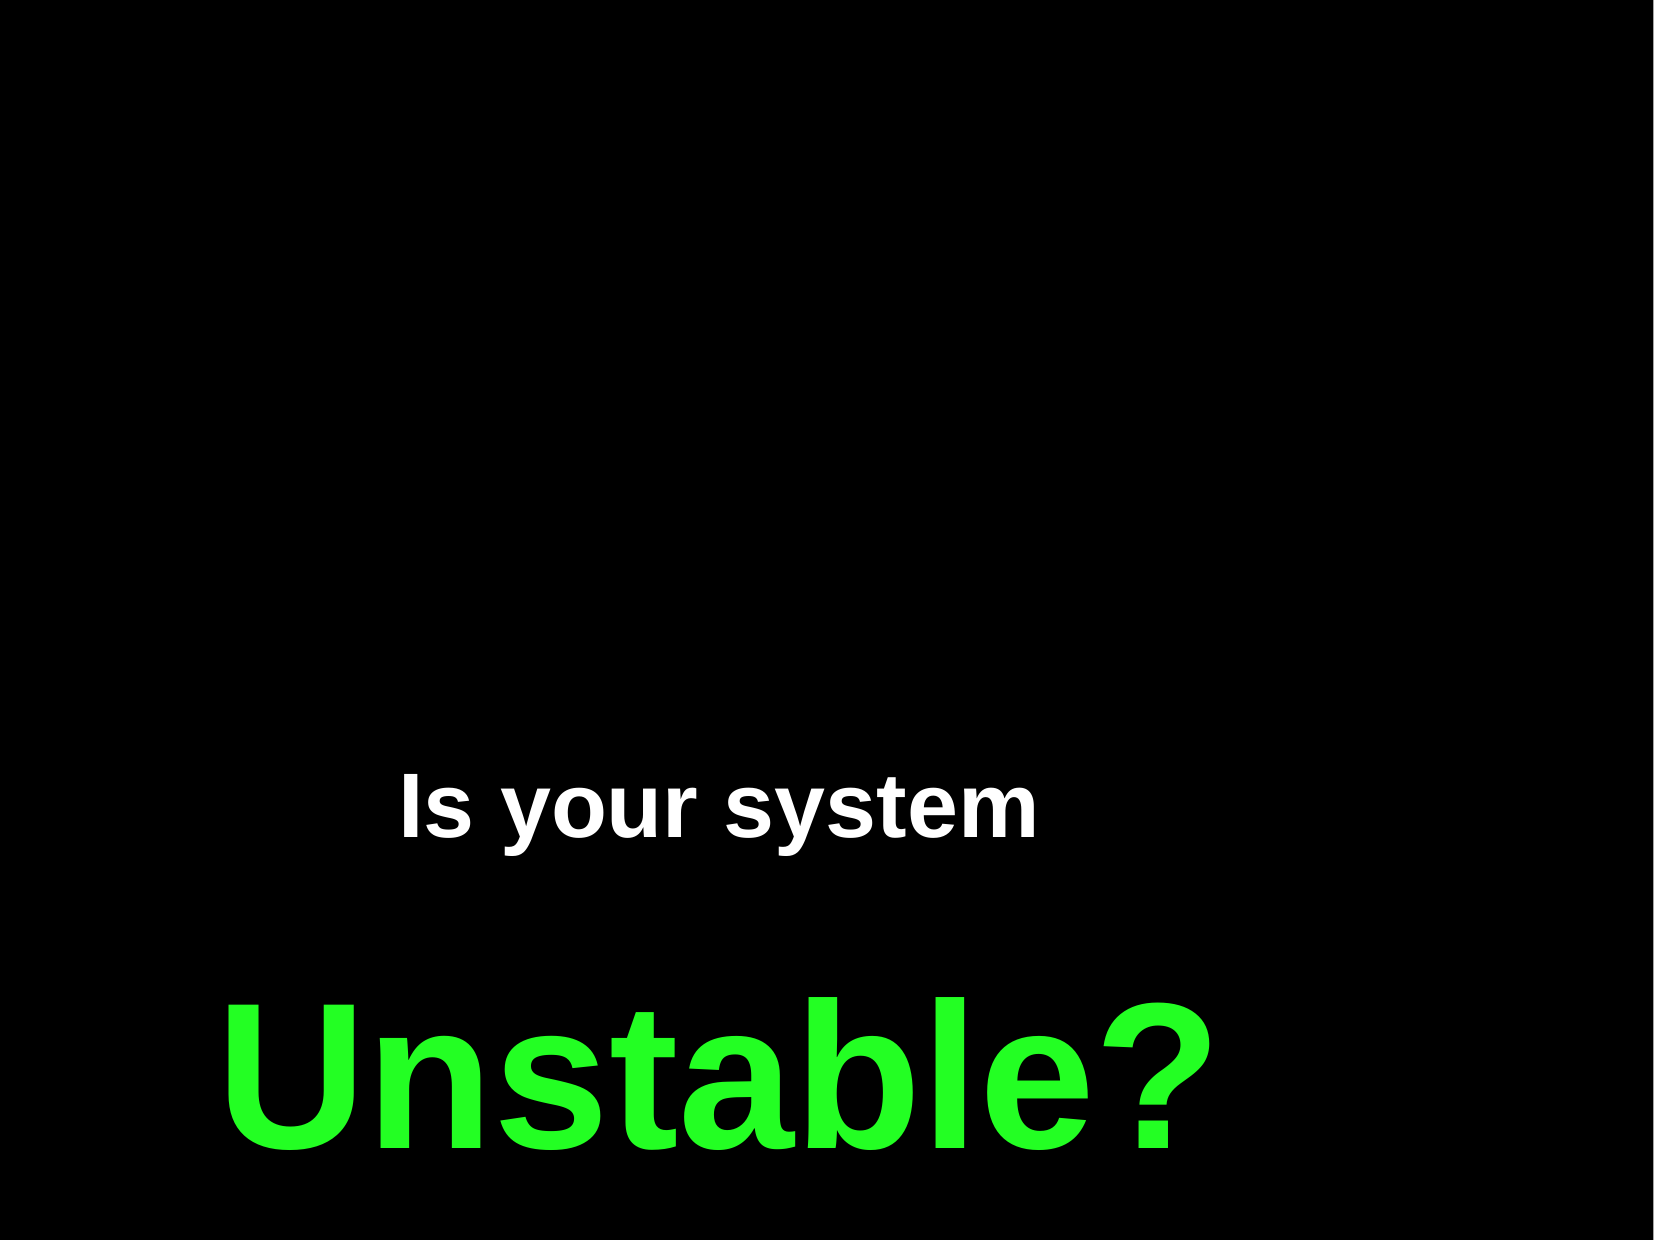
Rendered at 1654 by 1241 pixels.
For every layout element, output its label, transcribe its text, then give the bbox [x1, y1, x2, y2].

text_box Is your system Unstable? [201, 747, 1238, 1241]
